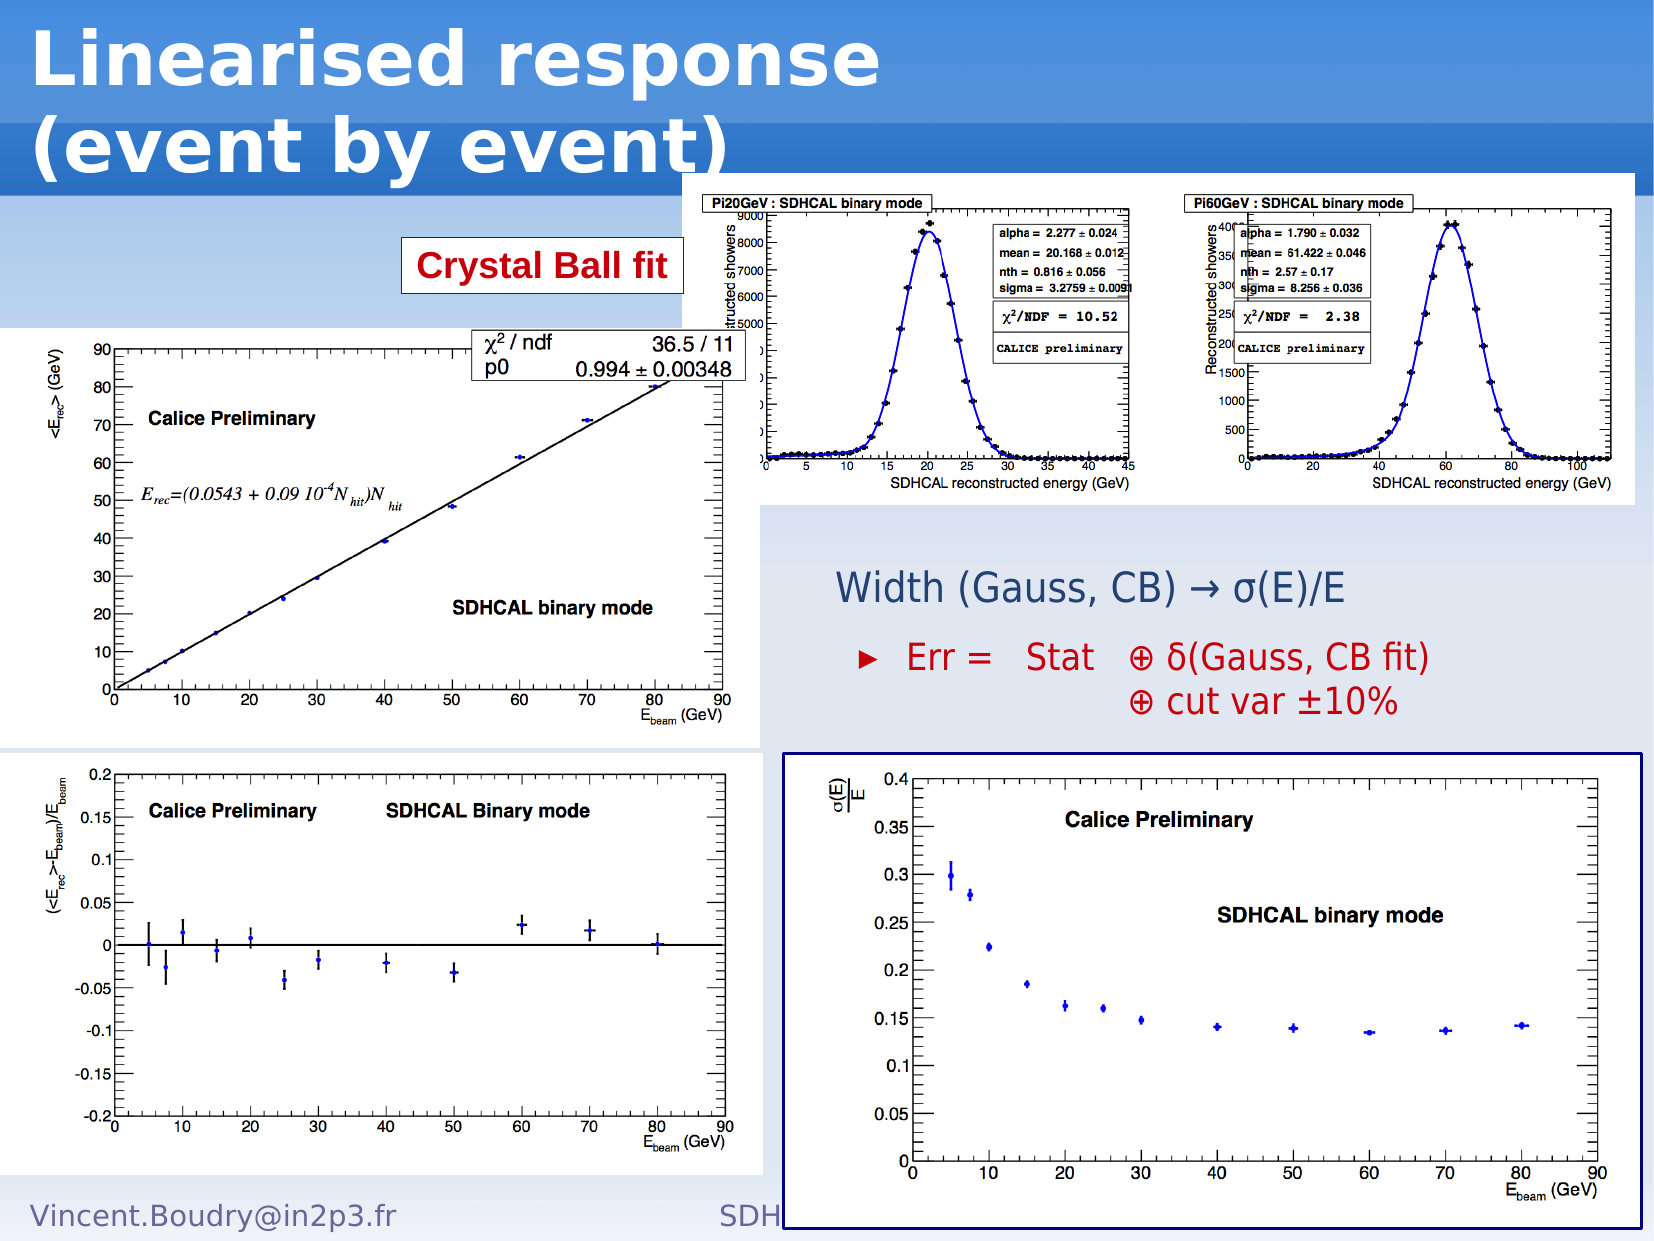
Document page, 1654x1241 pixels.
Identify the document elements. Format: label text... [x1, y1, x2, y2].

picture [0, 0, 1654, 1241]
title Linearised response (event by event) [29, 0, 1654, 207]
text_box Crystal Ball fit [401, 237, 684, 294]
list Width (Gauss, CB) → σ(E)/E Err = Stat ⊕ δ(Gauss, CB fit) ⊕ cut var ±10% [764, 563, 1624, 857]
